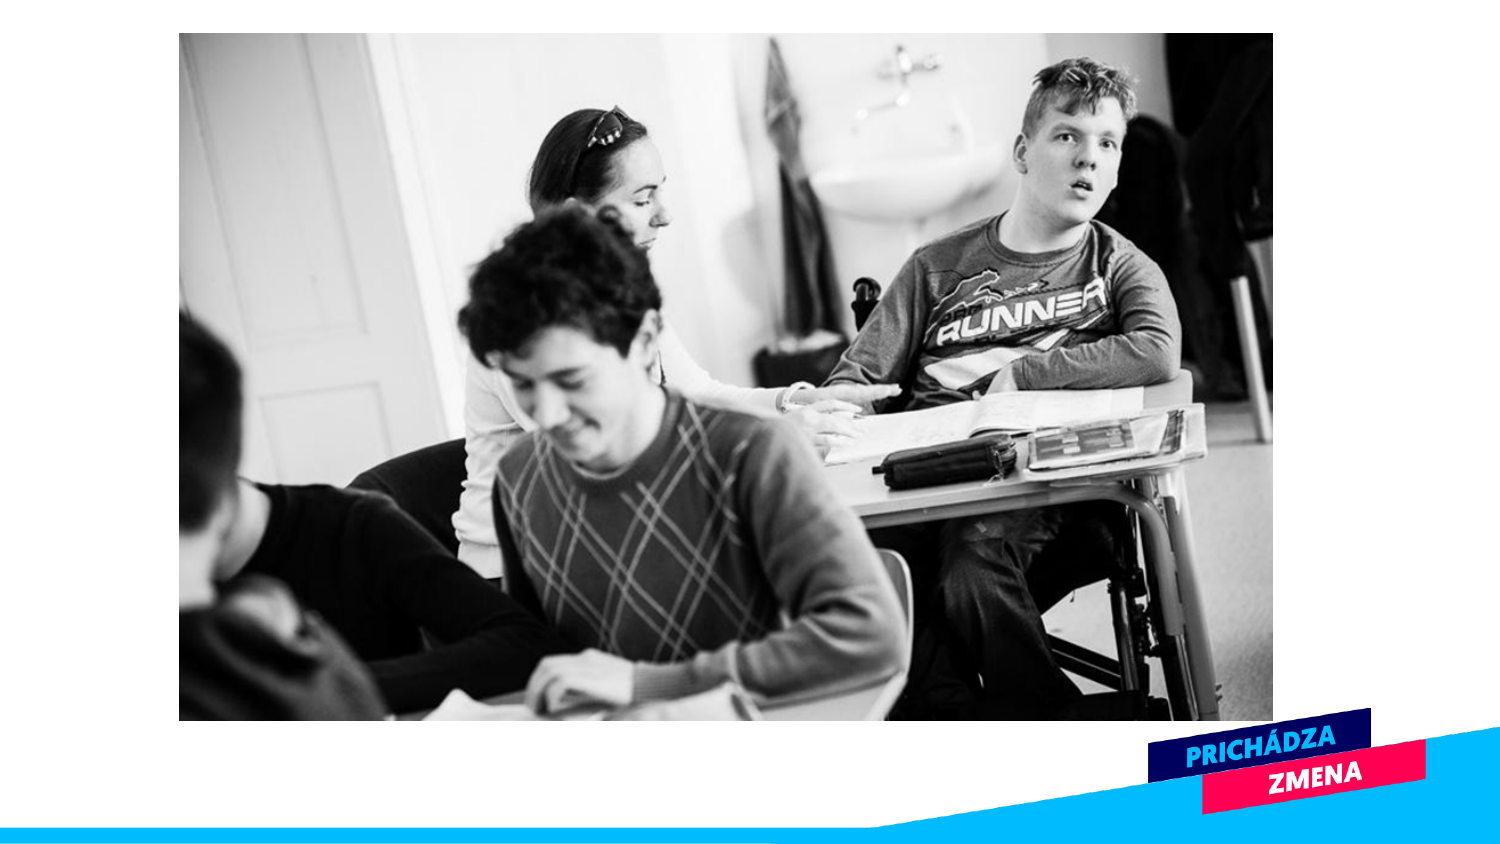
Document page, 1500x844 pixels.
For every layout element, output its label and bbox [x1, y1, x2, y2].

chart [180, 34, 1276, 723]
picture [179, 33, 1273, 721]
picture [769, 708, 1500, 827]
